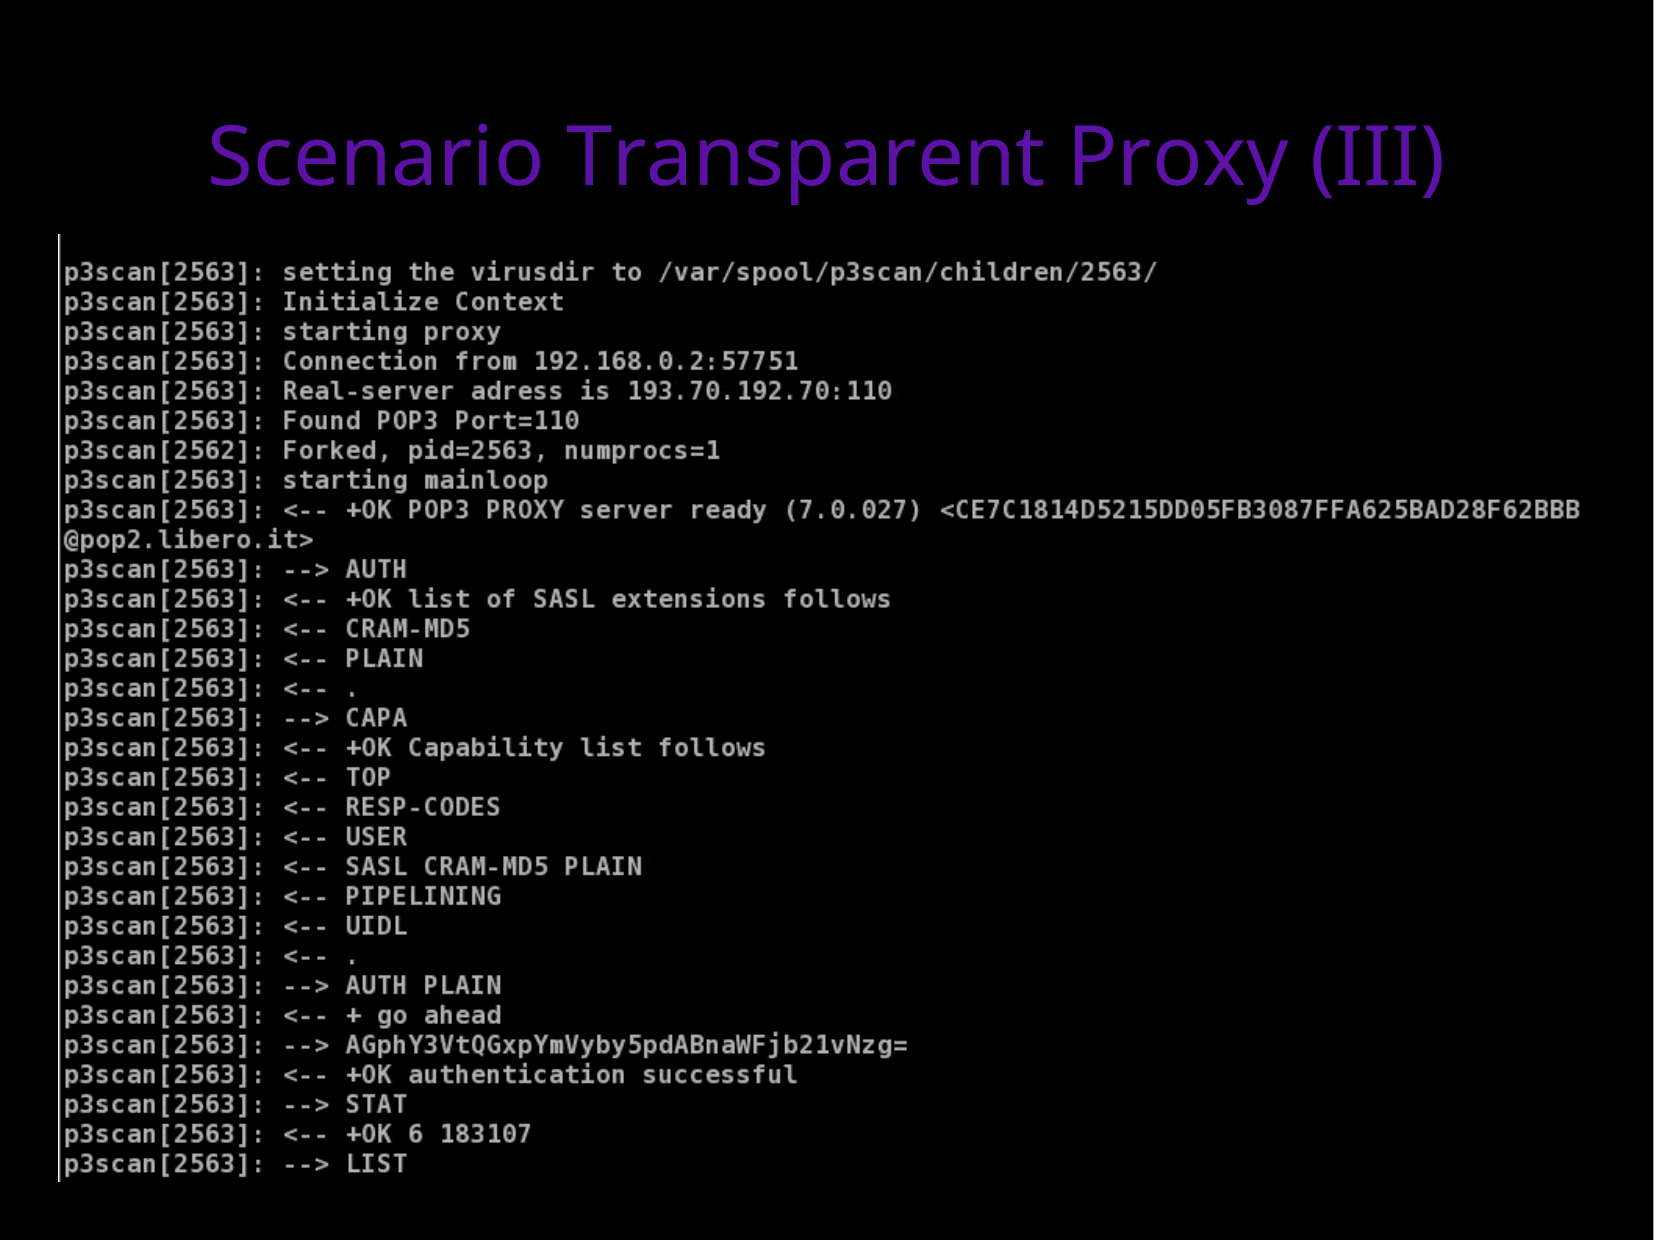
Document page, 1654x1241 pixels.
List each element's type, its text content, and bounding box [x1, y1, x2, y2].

picture [58, 234, 1595, 1182]
title Scenario Transparent Proxy (III) [82, 49, 1571, 234]
